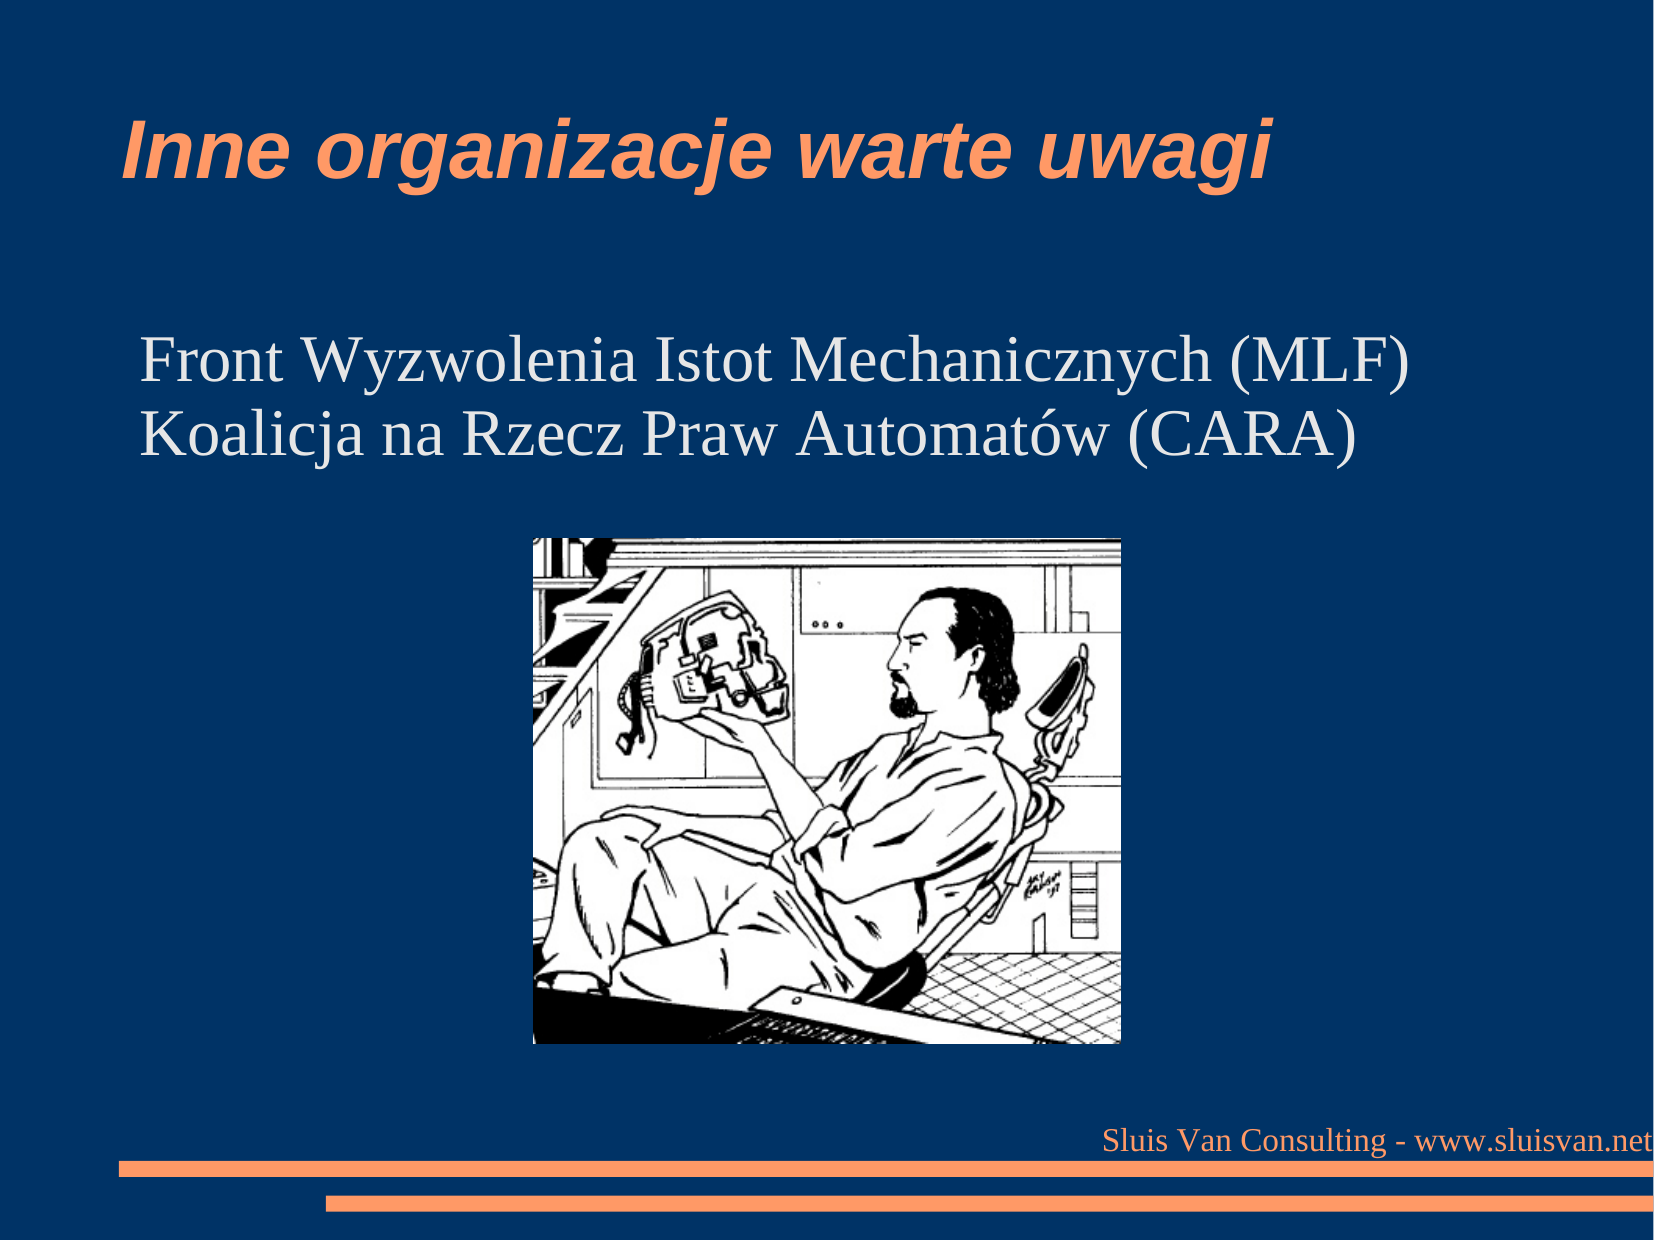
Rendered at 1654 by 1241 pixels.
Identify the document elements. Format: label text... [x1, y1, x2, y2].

title Inne organizacje warte uwagi [121, 46, 1534, 254]
picture [533, 538, 1121, 1044]
list Front Wyzwolenia Istot Mechanicznych (MLF) Koalicja na Rzecz Praw Automatów (CARA) [121, 322, 1561, 1133]
